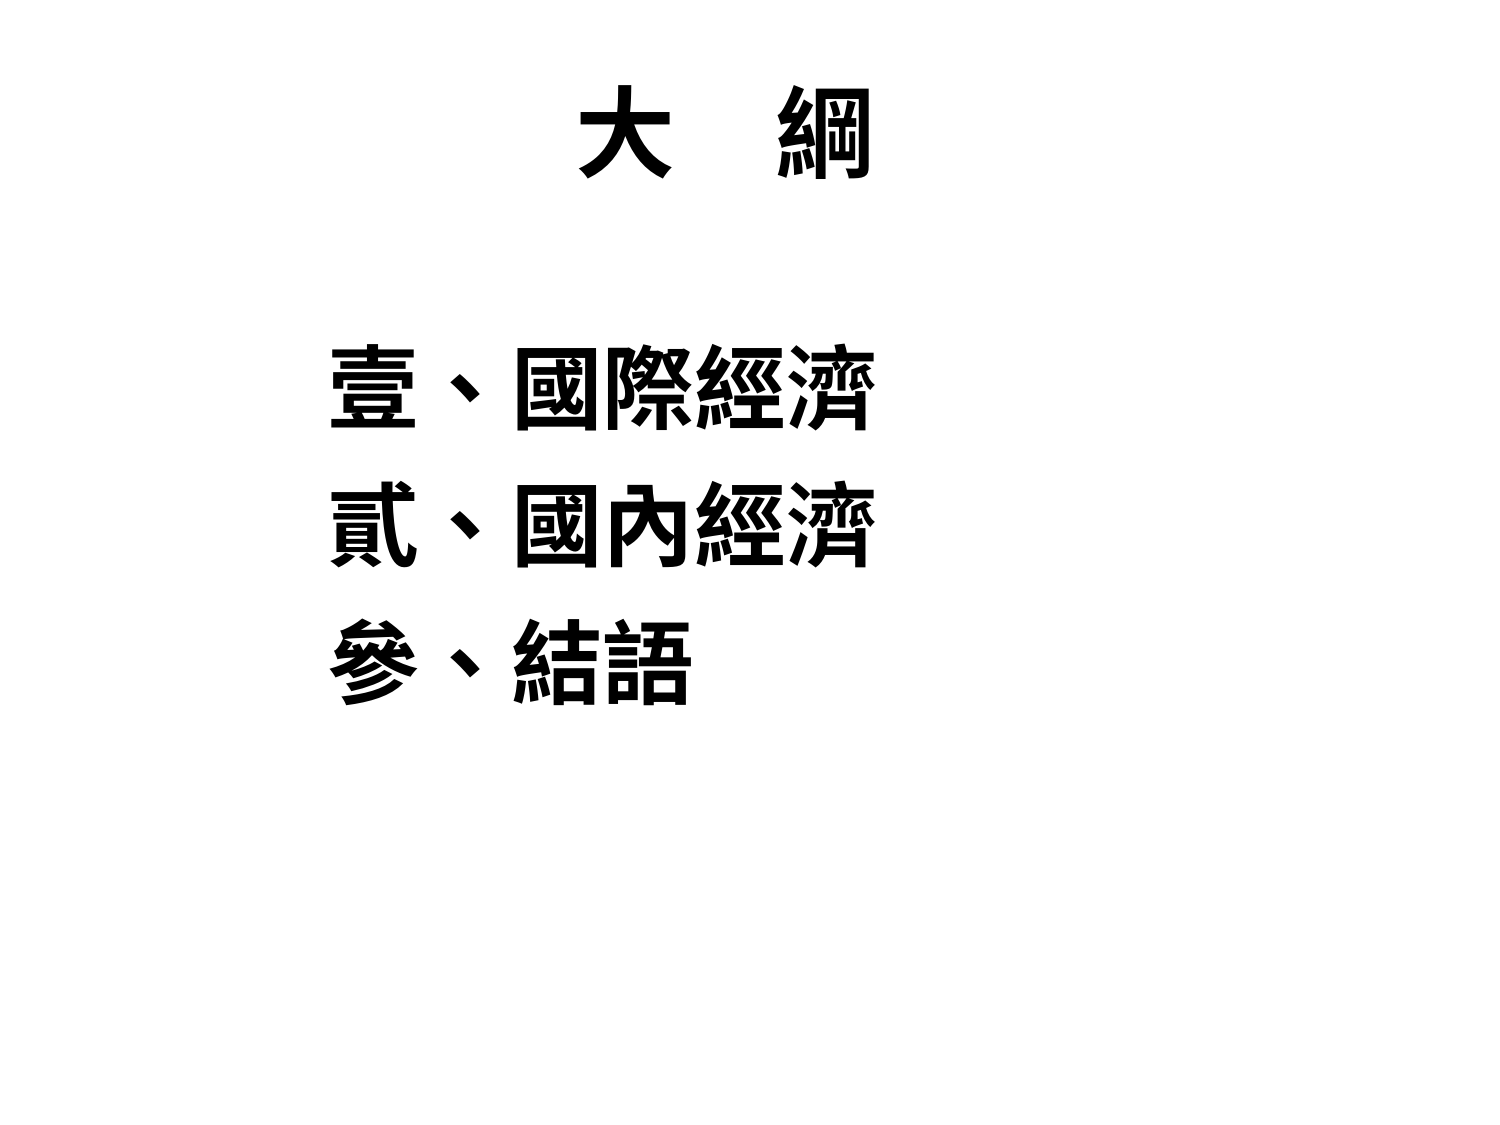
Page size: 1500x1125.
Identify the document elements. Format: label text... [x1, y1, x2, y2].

text_box 壹、國際經濟 貳、國內經濟 參、結語 [312, 308, 1344, 864]
text_box 大 綱 [0, 54, 1476, 206]
